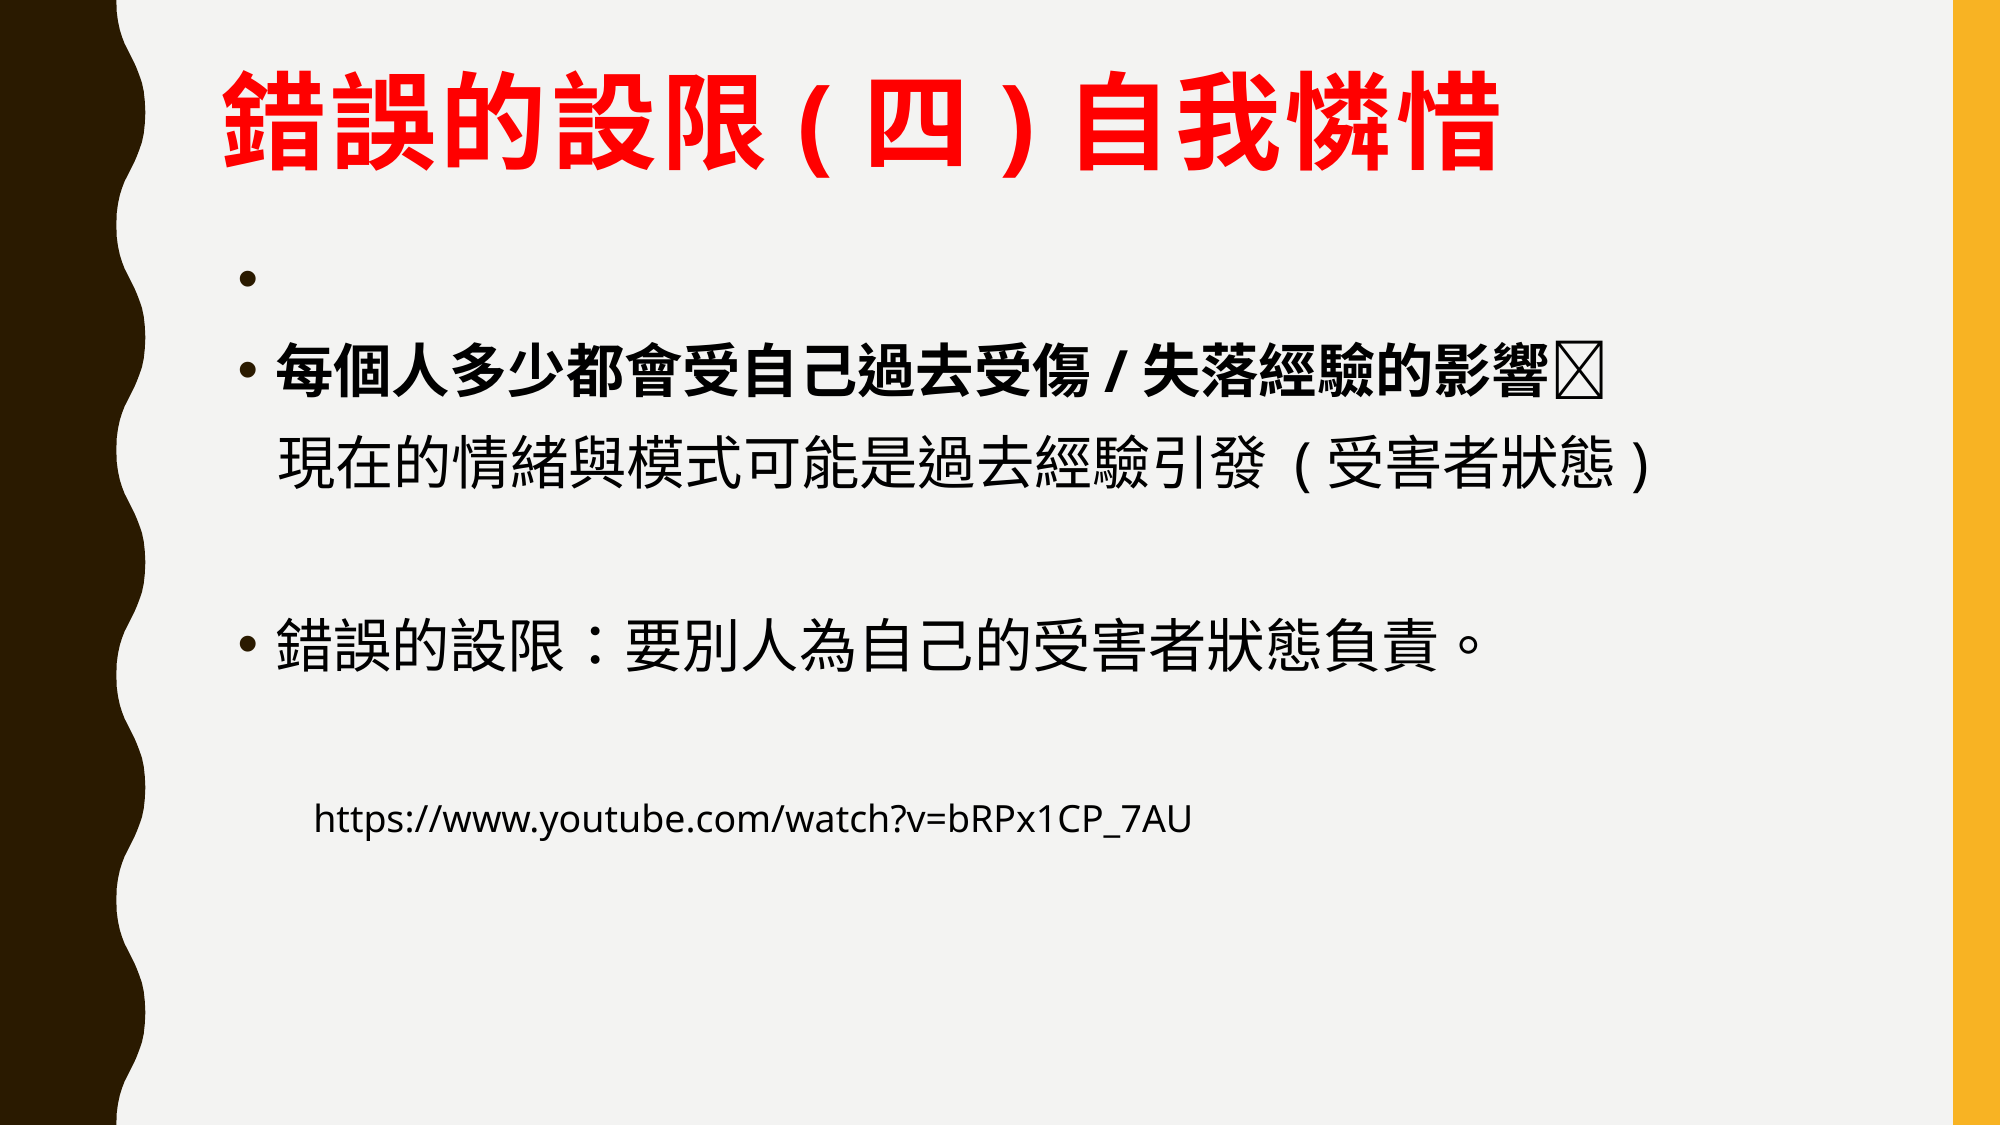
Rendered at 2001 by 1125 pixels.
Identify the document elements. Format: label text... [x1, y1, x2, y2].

text_box https://www.youtube.com/watch?v=bRPx1CP_7AU [298, 787, 1299, 894]
list 每個人多少都會受自己過去受傷/失落經驗的影響 現在的情緒與模式可能是過去經驗引發 (受害者狀態) 錯誤的設限：要別人為自己的受害者狀態負責。 [222, 235, 1929, 1108]
title 錯誤的設限(四)自我憐惜 [205, 62, 1876, 308]
